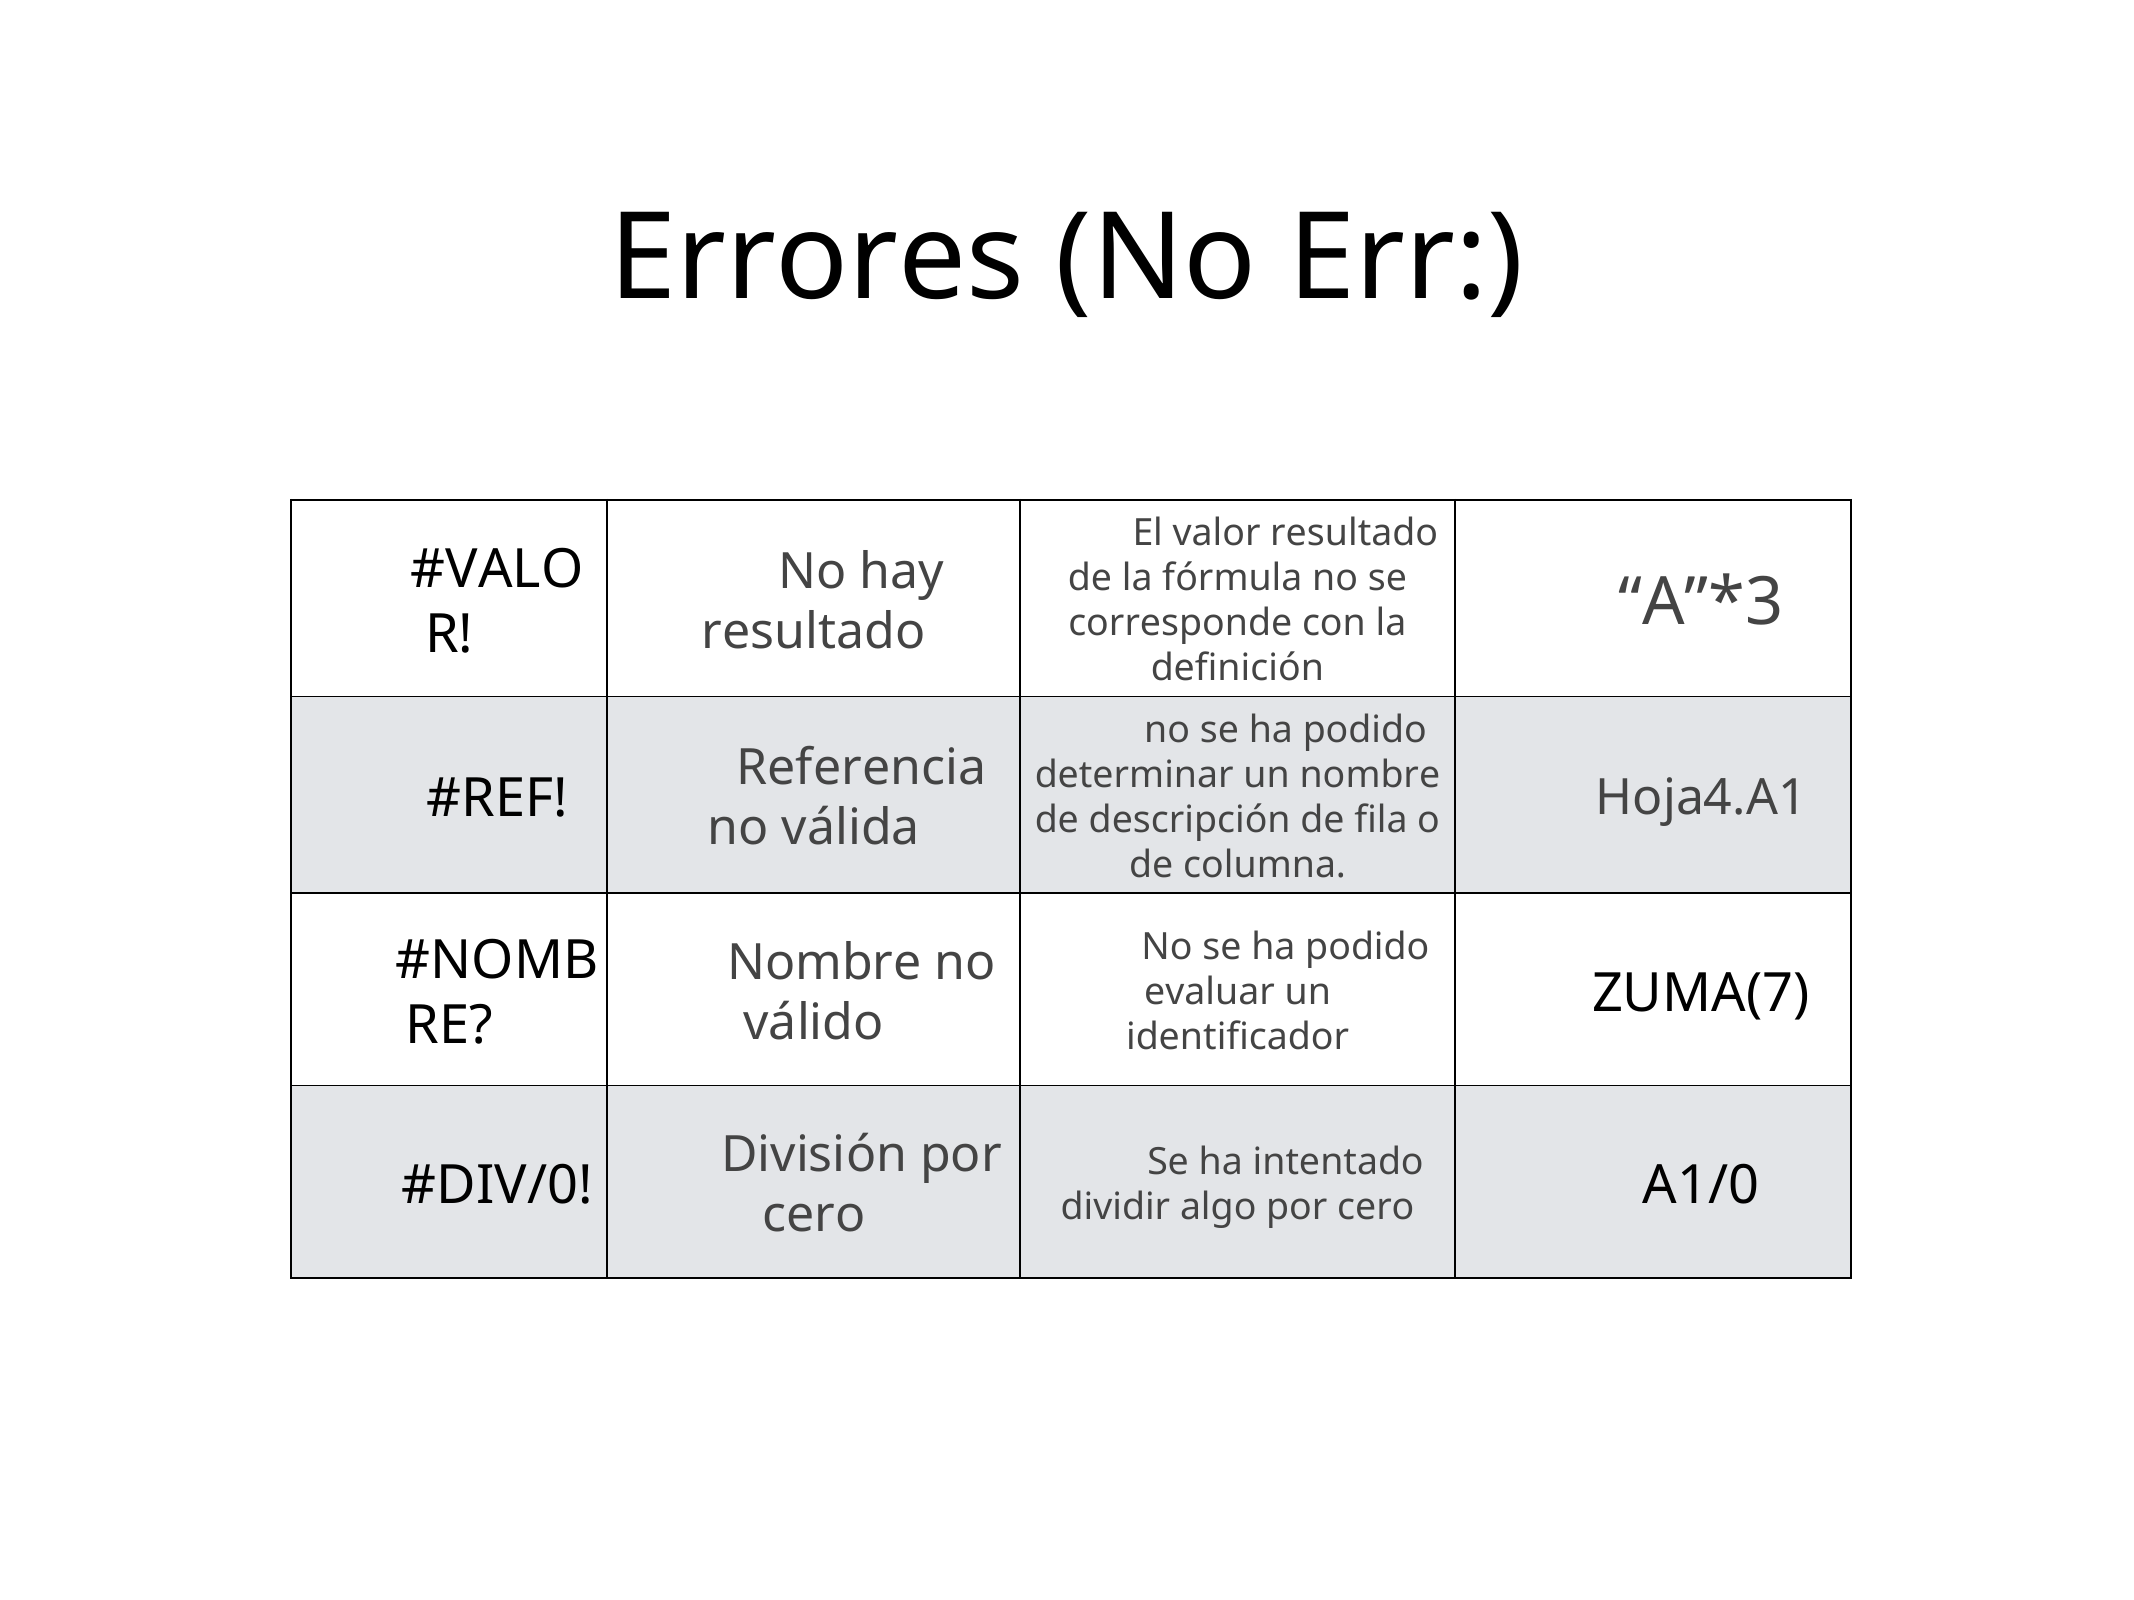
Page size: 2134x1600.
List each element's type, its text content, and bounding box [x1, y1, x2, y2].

table_cell Hoja4.A1 [1456, 697, 1850, 892]
table_cell Referencia no válida [608, 697, 1019, 892]
table_cell División por cero [608, 1086, 1019, 1277]
table_cell Se ha intentado dividir algo por cero [1021, 1086, 1454, 1277]
table_cell no se ha podido determinar un nombre de descripción de fila o de columna. [1021, 697, 1454, 892]
table_header No hay resultado [608, 501, 1019, 696]
table_cell #NOMBRE? [292, 894, 606, 1085]
table_cell A1/0 [1456, 1086, 1850, 1277]
table_cell No se ha podido evaluar un identificador [1021, 894, 1454, 1085]
table_cell ZUMA(7) [1456, 894, 1850, 1085]
table_cell Nombre no válido [608, 894, 1019, 1085]
table_cell #REF! [292, 697, 606, 892]
table_header El valor resultado de la fórmula no se corresponde con la definición [1021, 501, 1454, 696]
table_cell #DIV/0! [292, 1086, 606, 1277]
table_header #VALOR! [292, 501, 606, 696]
title Errores (No Err:) [156, 72, 1978, 428]
table_header “A”*3 [1456, 501, 1850, 696]
